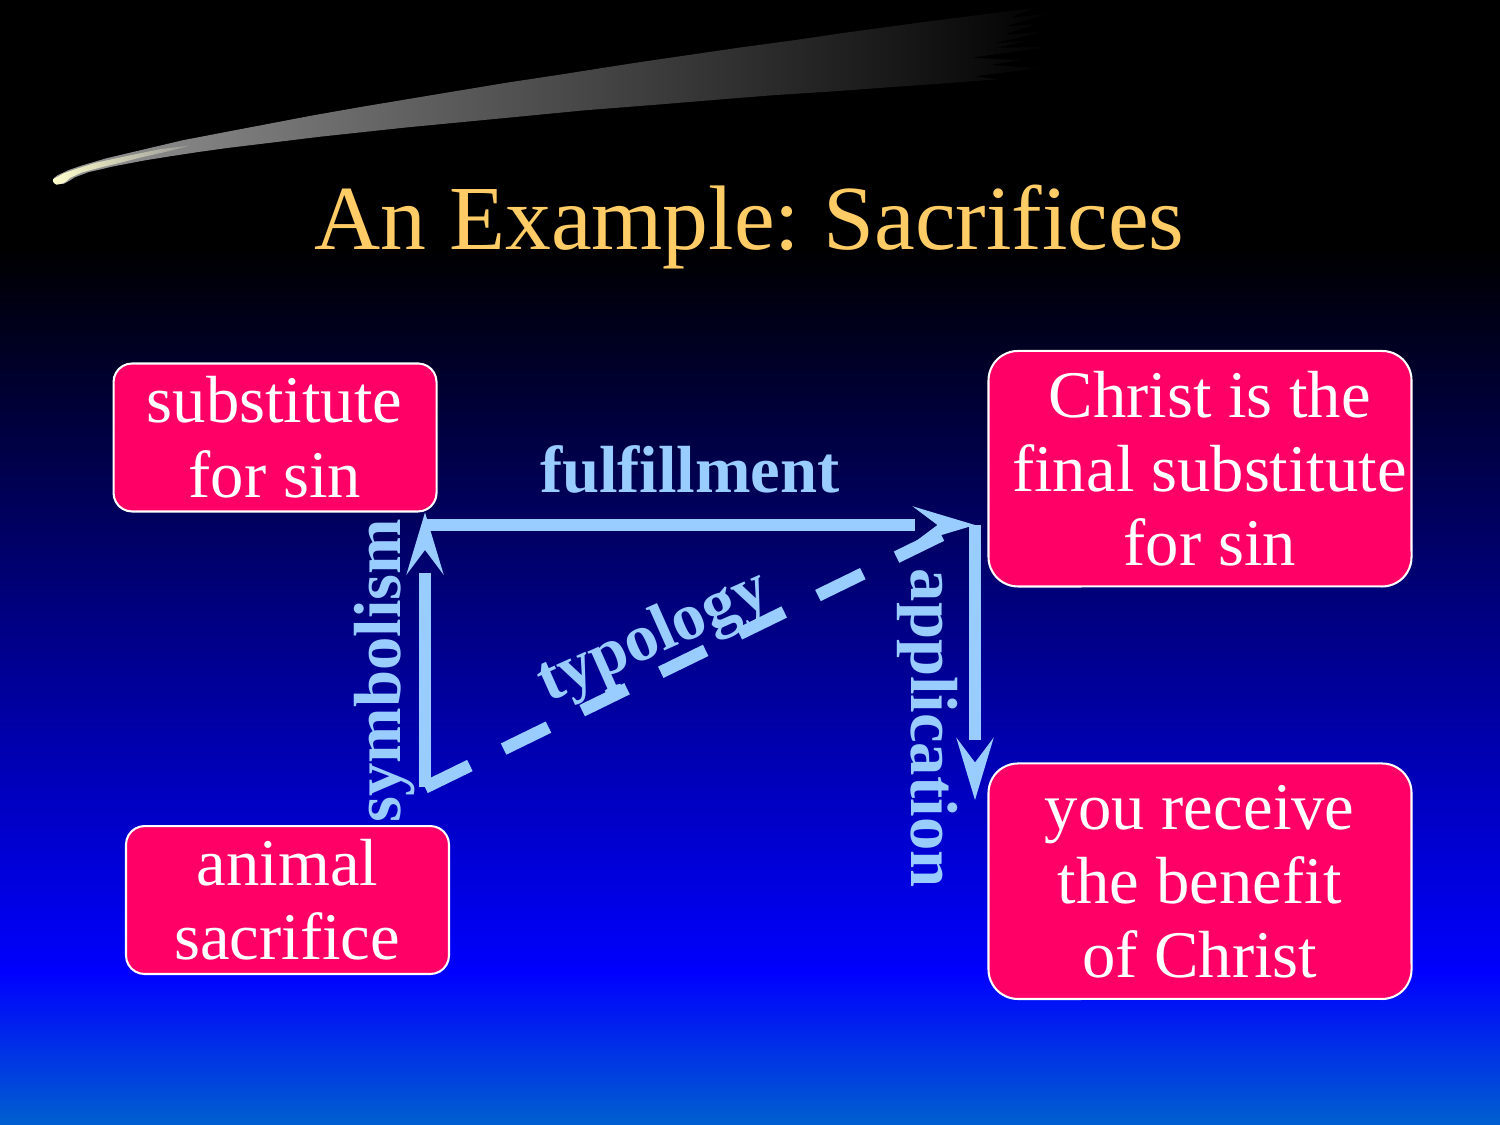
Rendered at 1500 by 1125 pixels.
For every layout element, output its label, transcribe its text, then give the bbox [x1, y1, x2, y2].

text_box fulfillment [525, 424, 913, 515]
text_box substitute for sin [113, 363, 437, 512]
text_box Christ is the final substitute for sin [988, 350, 1412, 587]
title An Example: Sacrifices [112, 124, 1388, 313]
text_box symbolism [333, 478, 423, 838]
text_box animal sacrifice [126, 826, 449, 974]
text_box typology [507, 510, 853, 730]
text_box you receive the benefit of Christ [988, 763, 1412, 999]
text_box application [889, 553, 979, 942]
